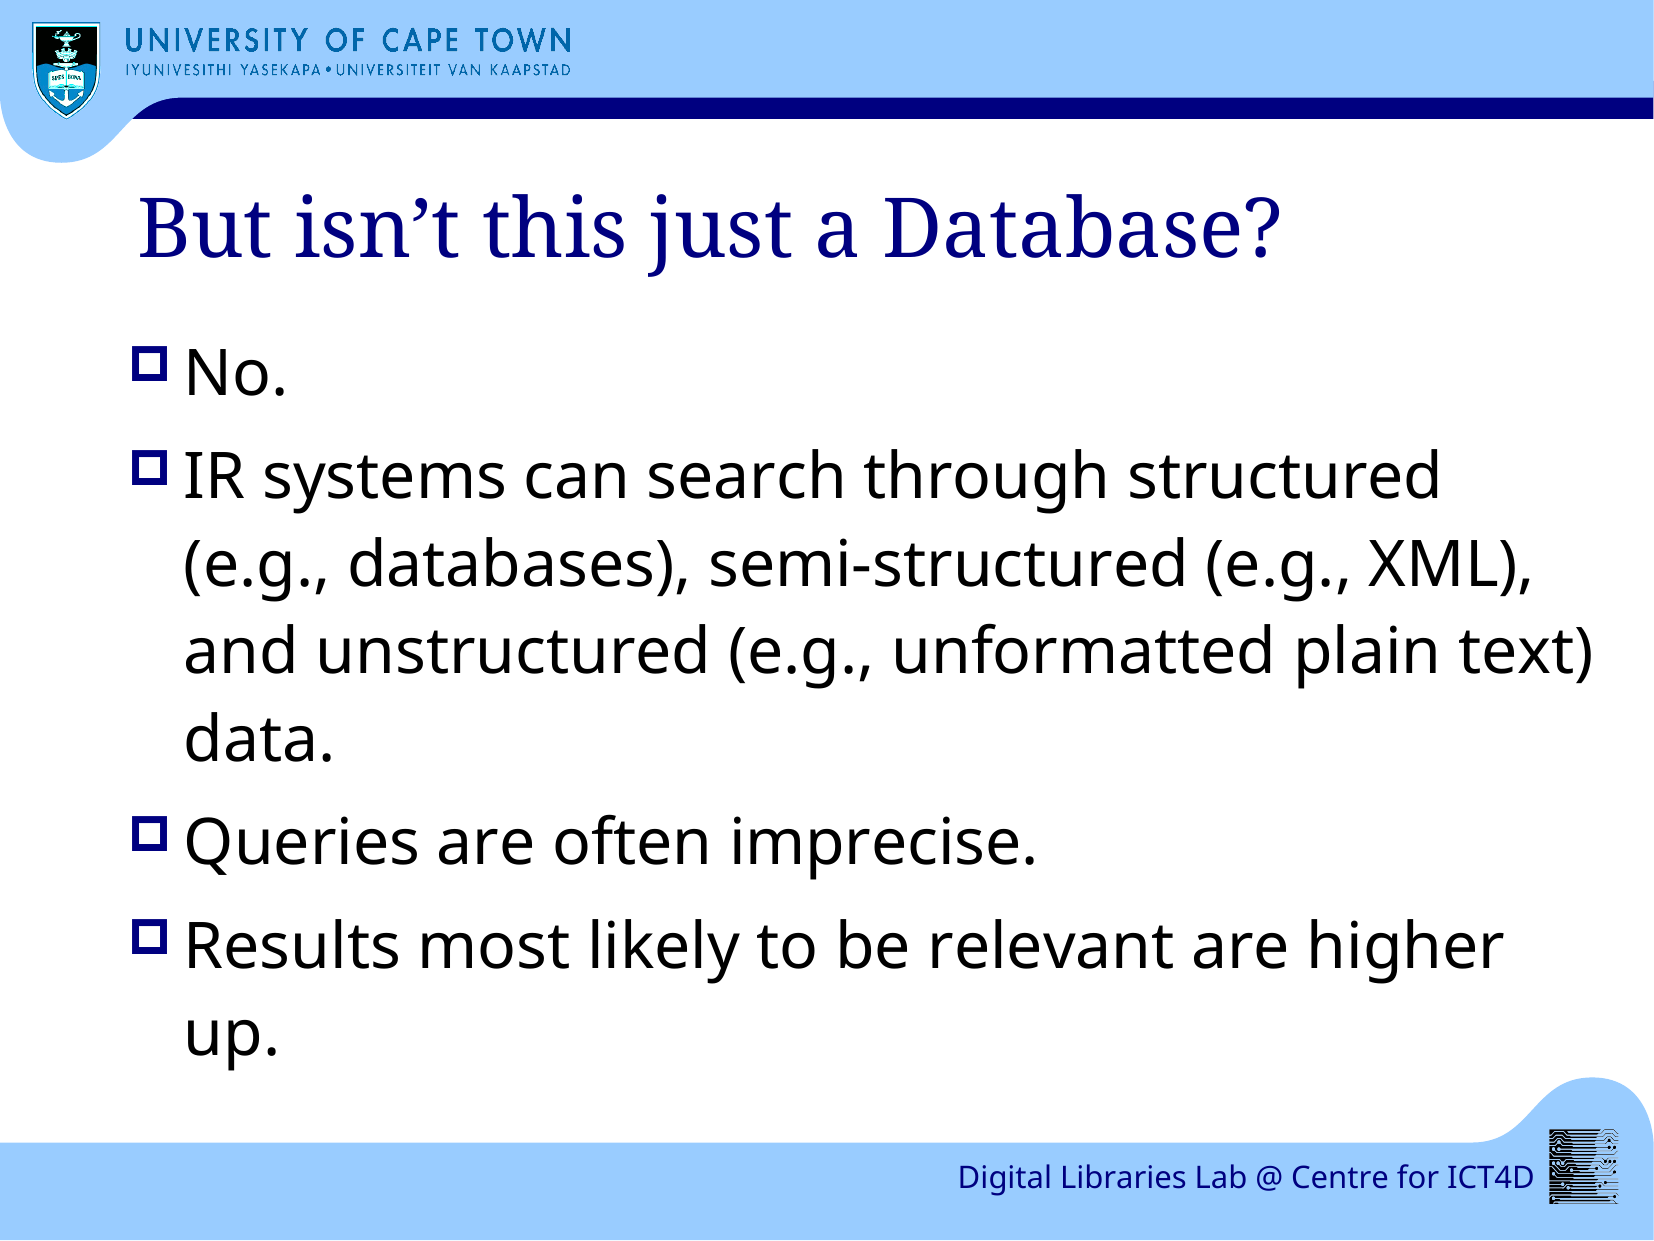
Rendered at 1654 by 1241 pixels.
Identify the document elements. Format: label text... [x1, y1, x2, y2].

list No. IR systems can search through structured (e.g., databases), semi-structured (e.g., XML), and unstructured (e.g., unformatted plain text) data. Queries are often imprecise. Results most likely to be relevant are higher up. [128, 326, 1597, 1046]
picture [32, 22, 101, 120]
picture [1549, 1129, 1619, 1204]
picture [122, 25, 573, 78]
title But isn’t this just a Database? [137, 155, 1598, 296]
